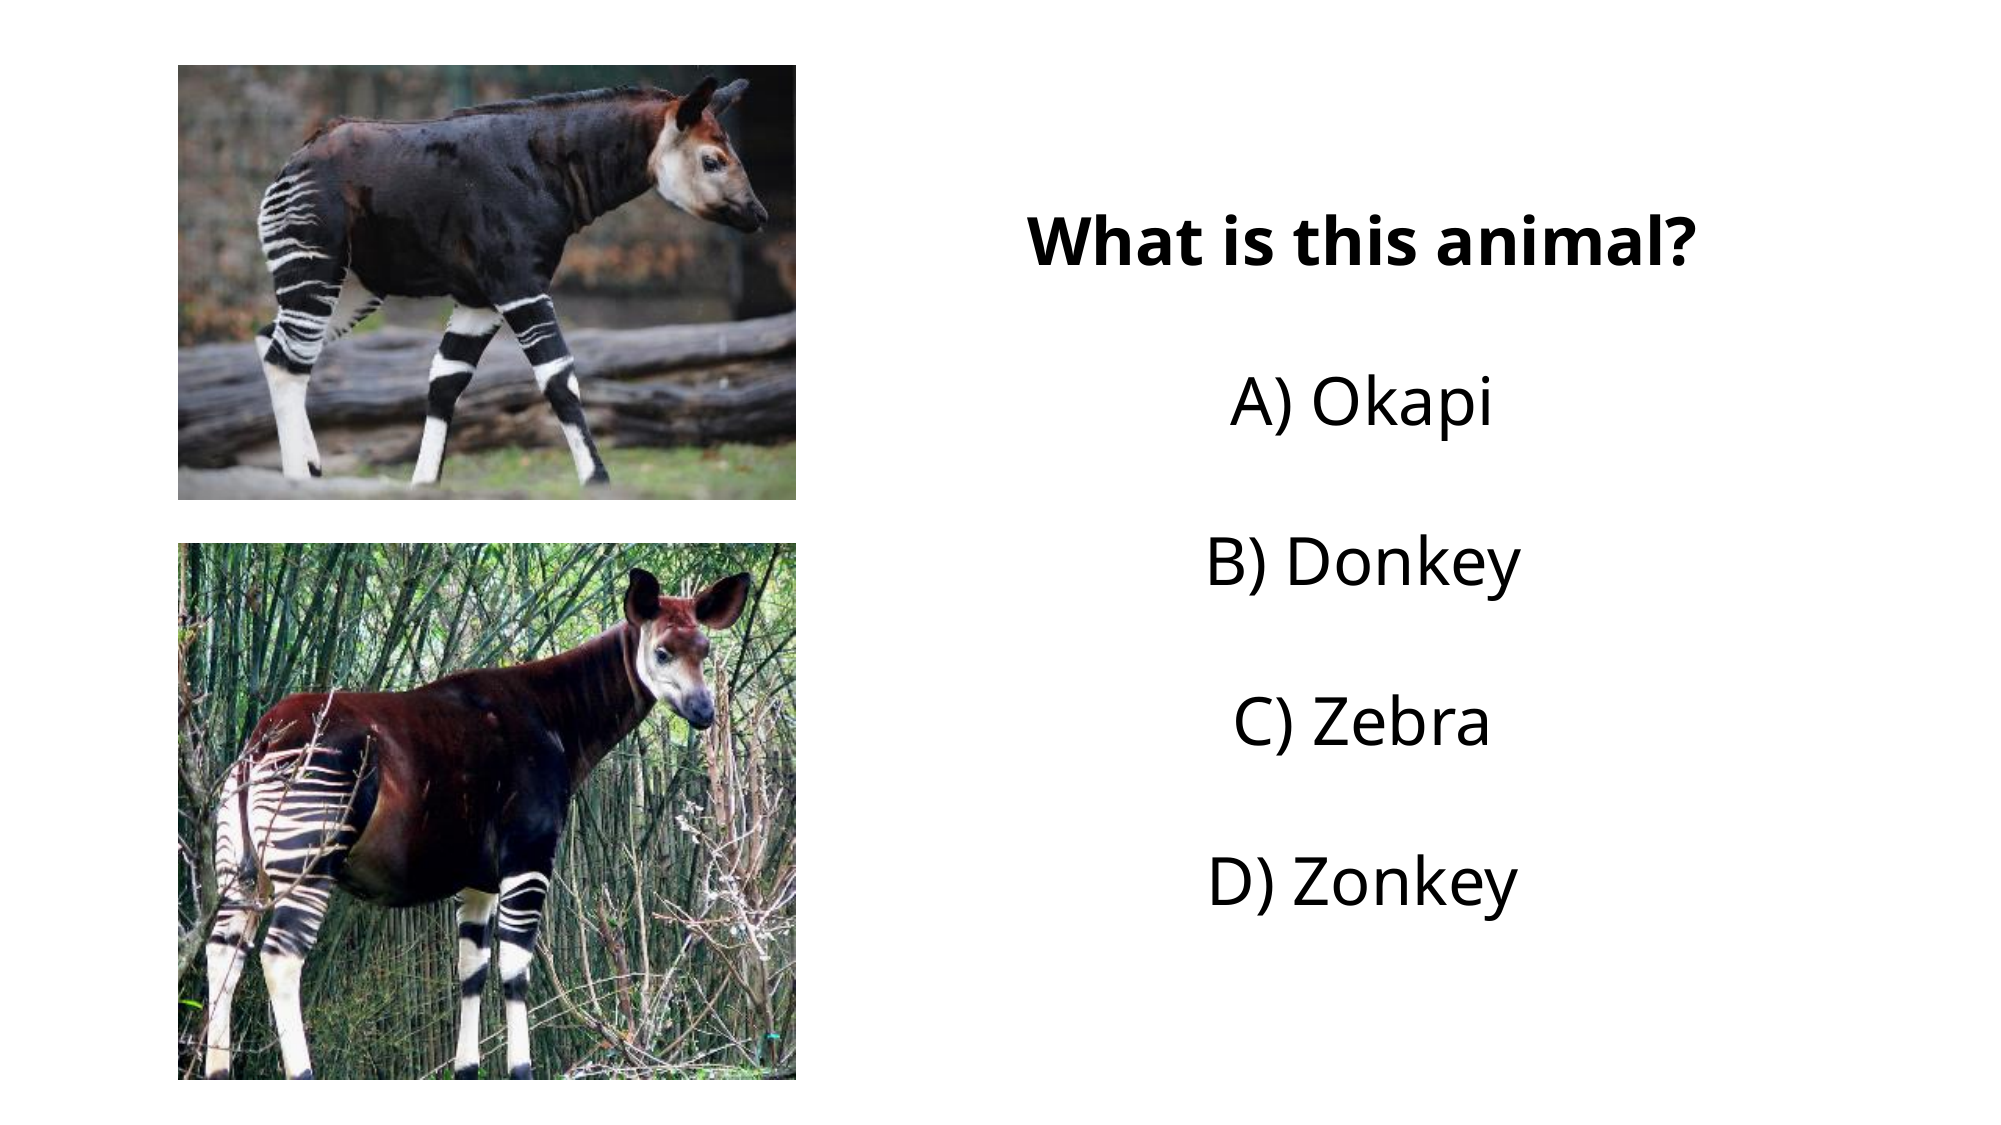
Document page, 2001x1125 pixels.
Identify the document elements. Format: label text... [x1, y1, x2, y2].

picture [178, 543, 796, 1080]
text_box What is this animal? Okapi B) Donkey C) Zebra D) Zonkey [904, 191, 1822, 934]
picture [178, 65, 796, 500]
